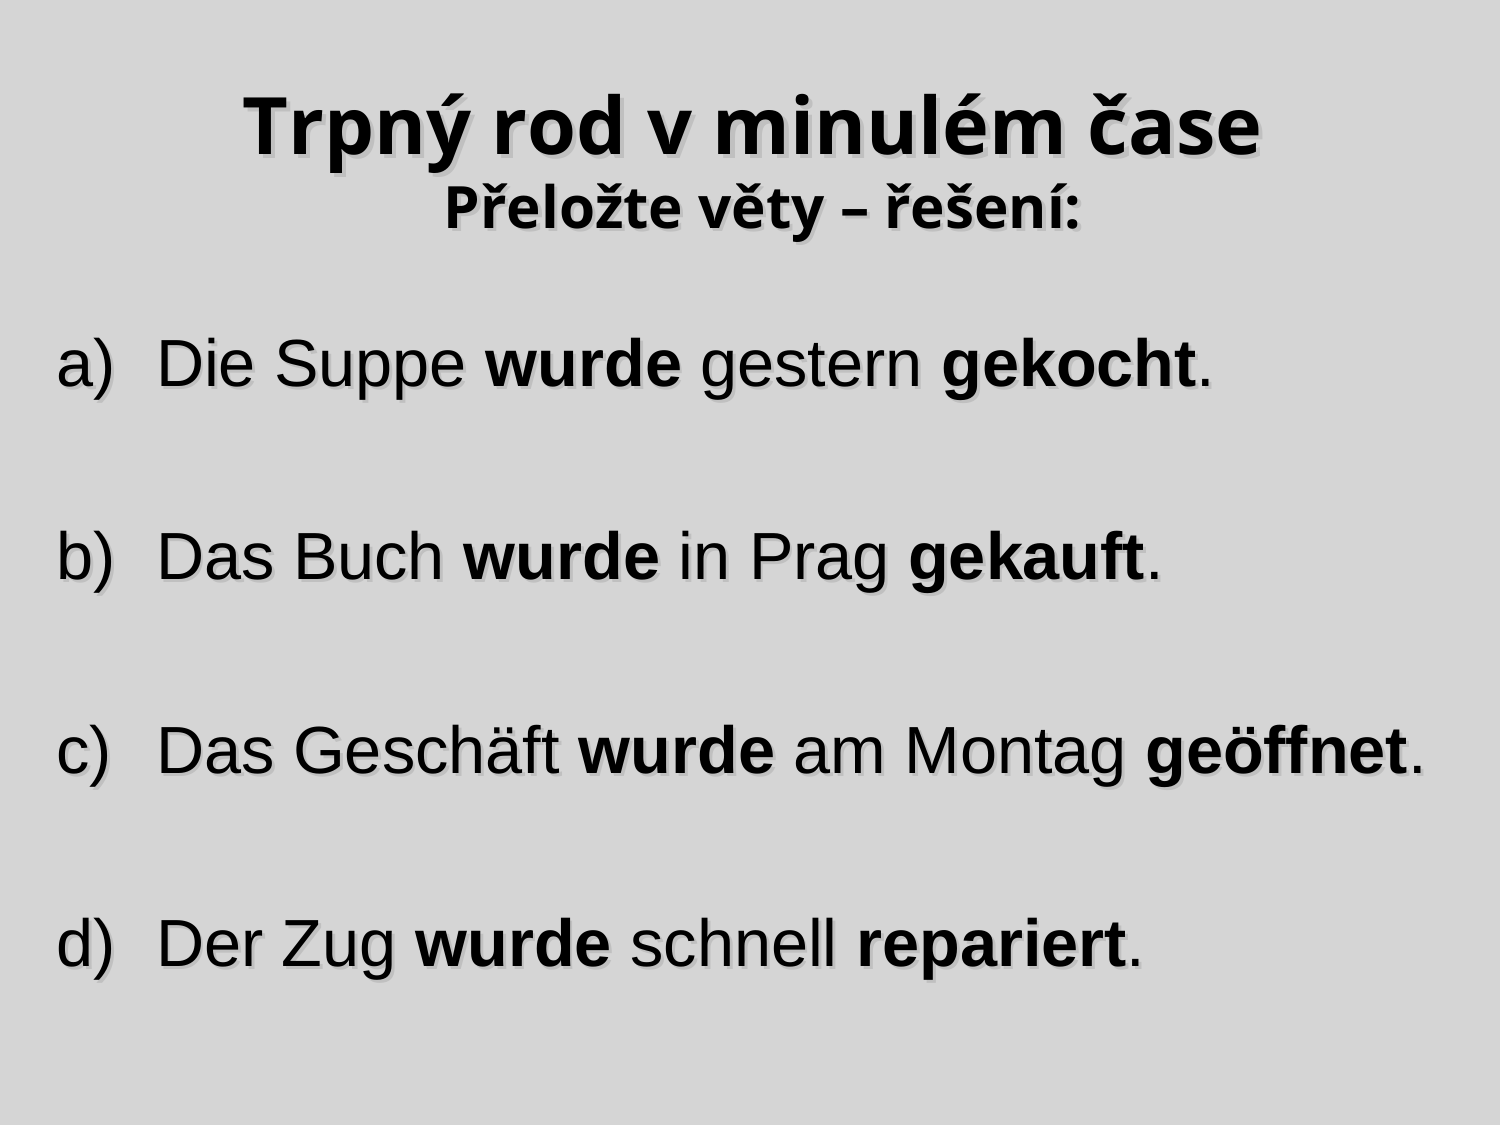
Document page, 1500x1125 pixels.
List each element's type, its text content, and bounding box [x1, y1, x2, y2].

title Trpný rod v minulém čase Přeložte věty – řešení: [75, 40, 1451, 276]
list Die Suppe wurde gestern gekocht. Das Buch wurde in Prag gekauft. Das Geschäft wurde am Montag geöffnet. Der Zug wurde schnell repariert. [41, 312, 1452, 1000]
